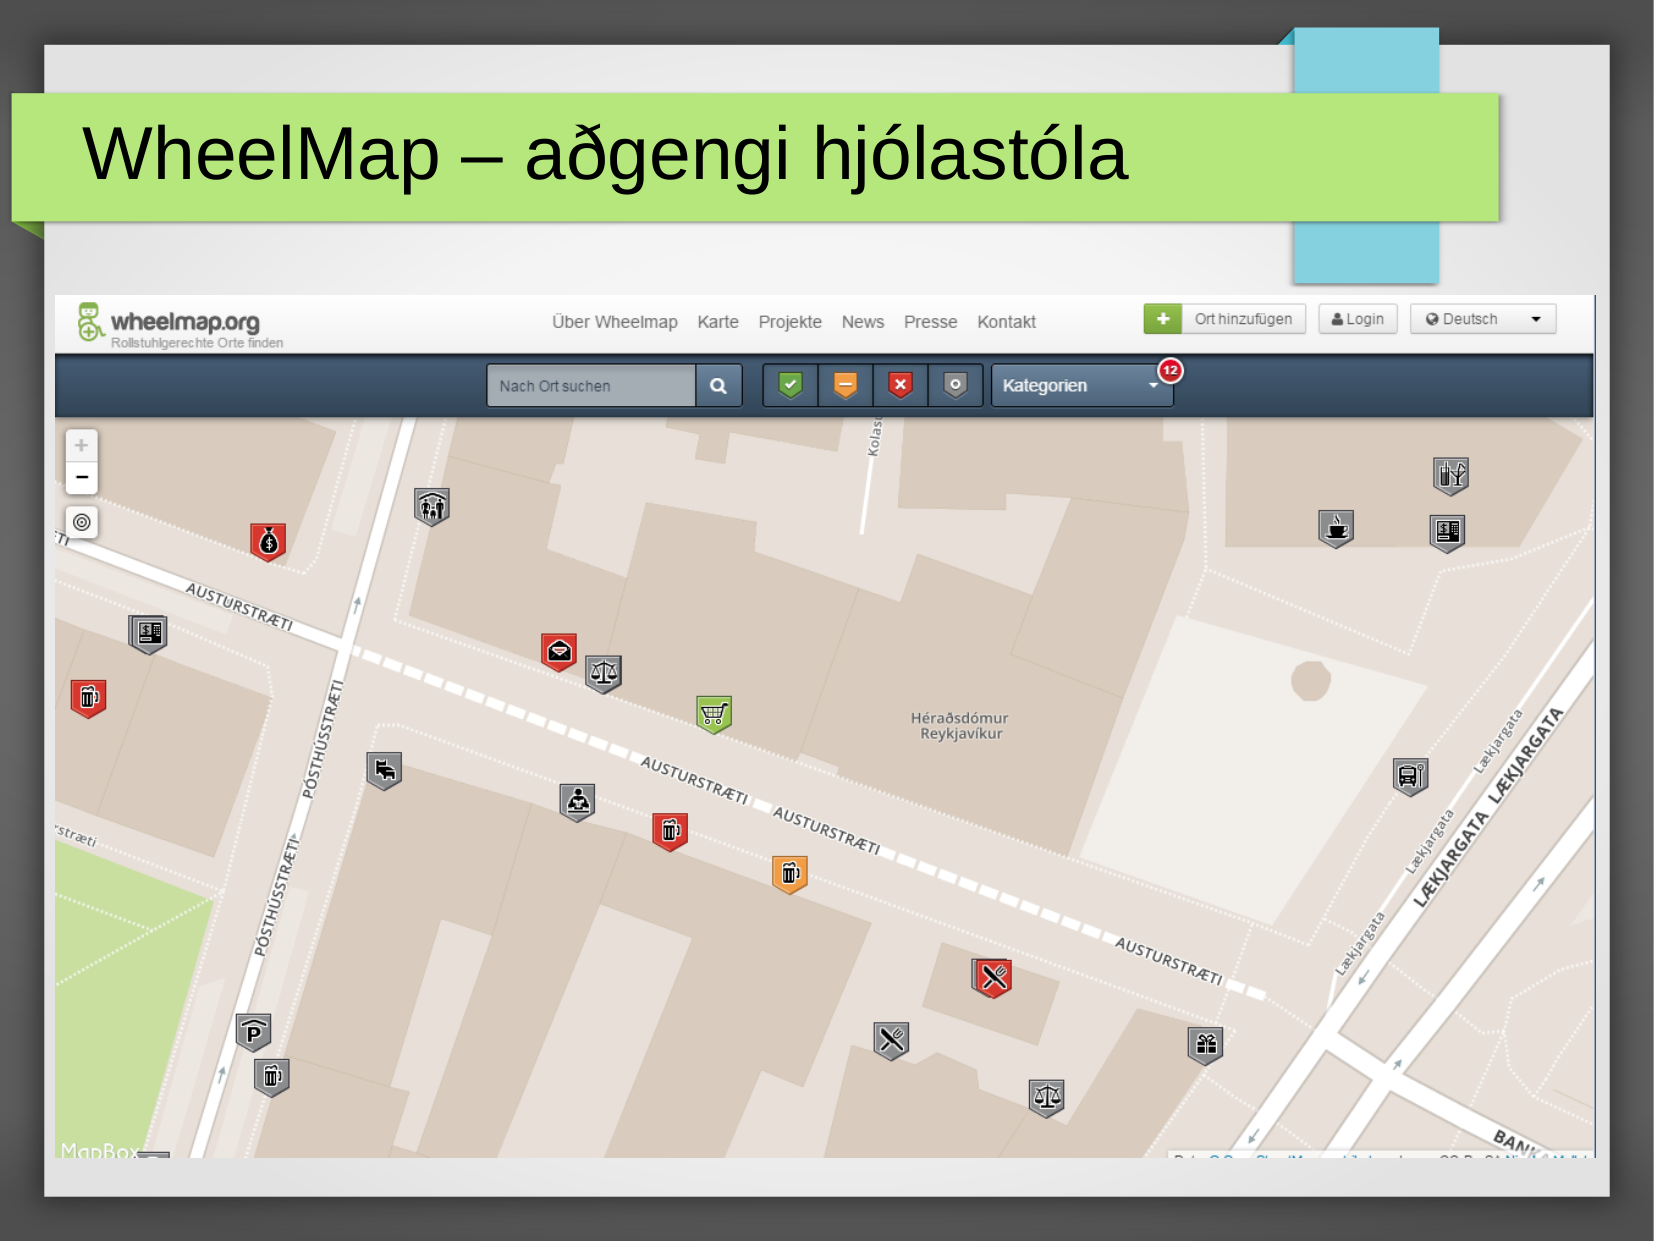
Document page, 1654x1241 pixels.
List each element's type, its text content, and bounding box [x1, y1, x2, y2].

title WheelMap – aðgengi hjólastóla [82, 94, 1264, 213]
picture [0, 0, 1654, 1241]
